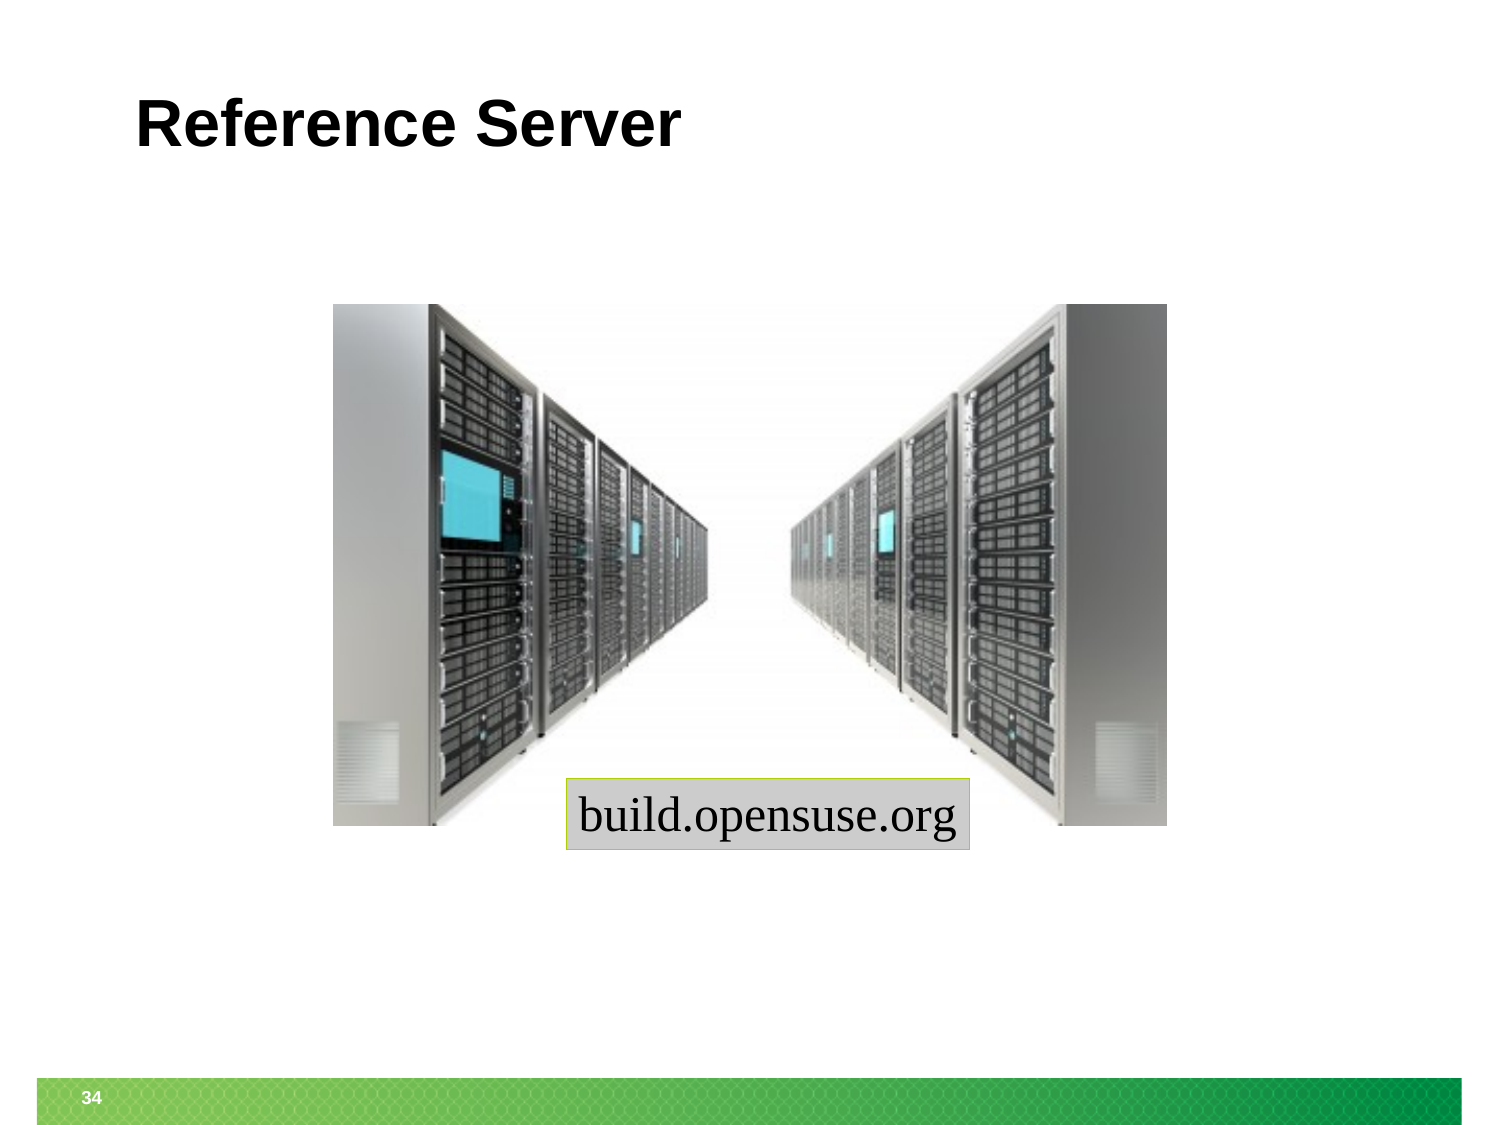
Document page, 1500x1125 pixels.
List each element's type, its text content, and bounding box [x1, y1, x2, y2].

picture [333, 304, 1167, 826]
text_box build.opensuse.org [566, 778, 970, 850]
title Reference Server [135, 41, 1372, 204]
picture [36, 1078, 1462, 1125]
